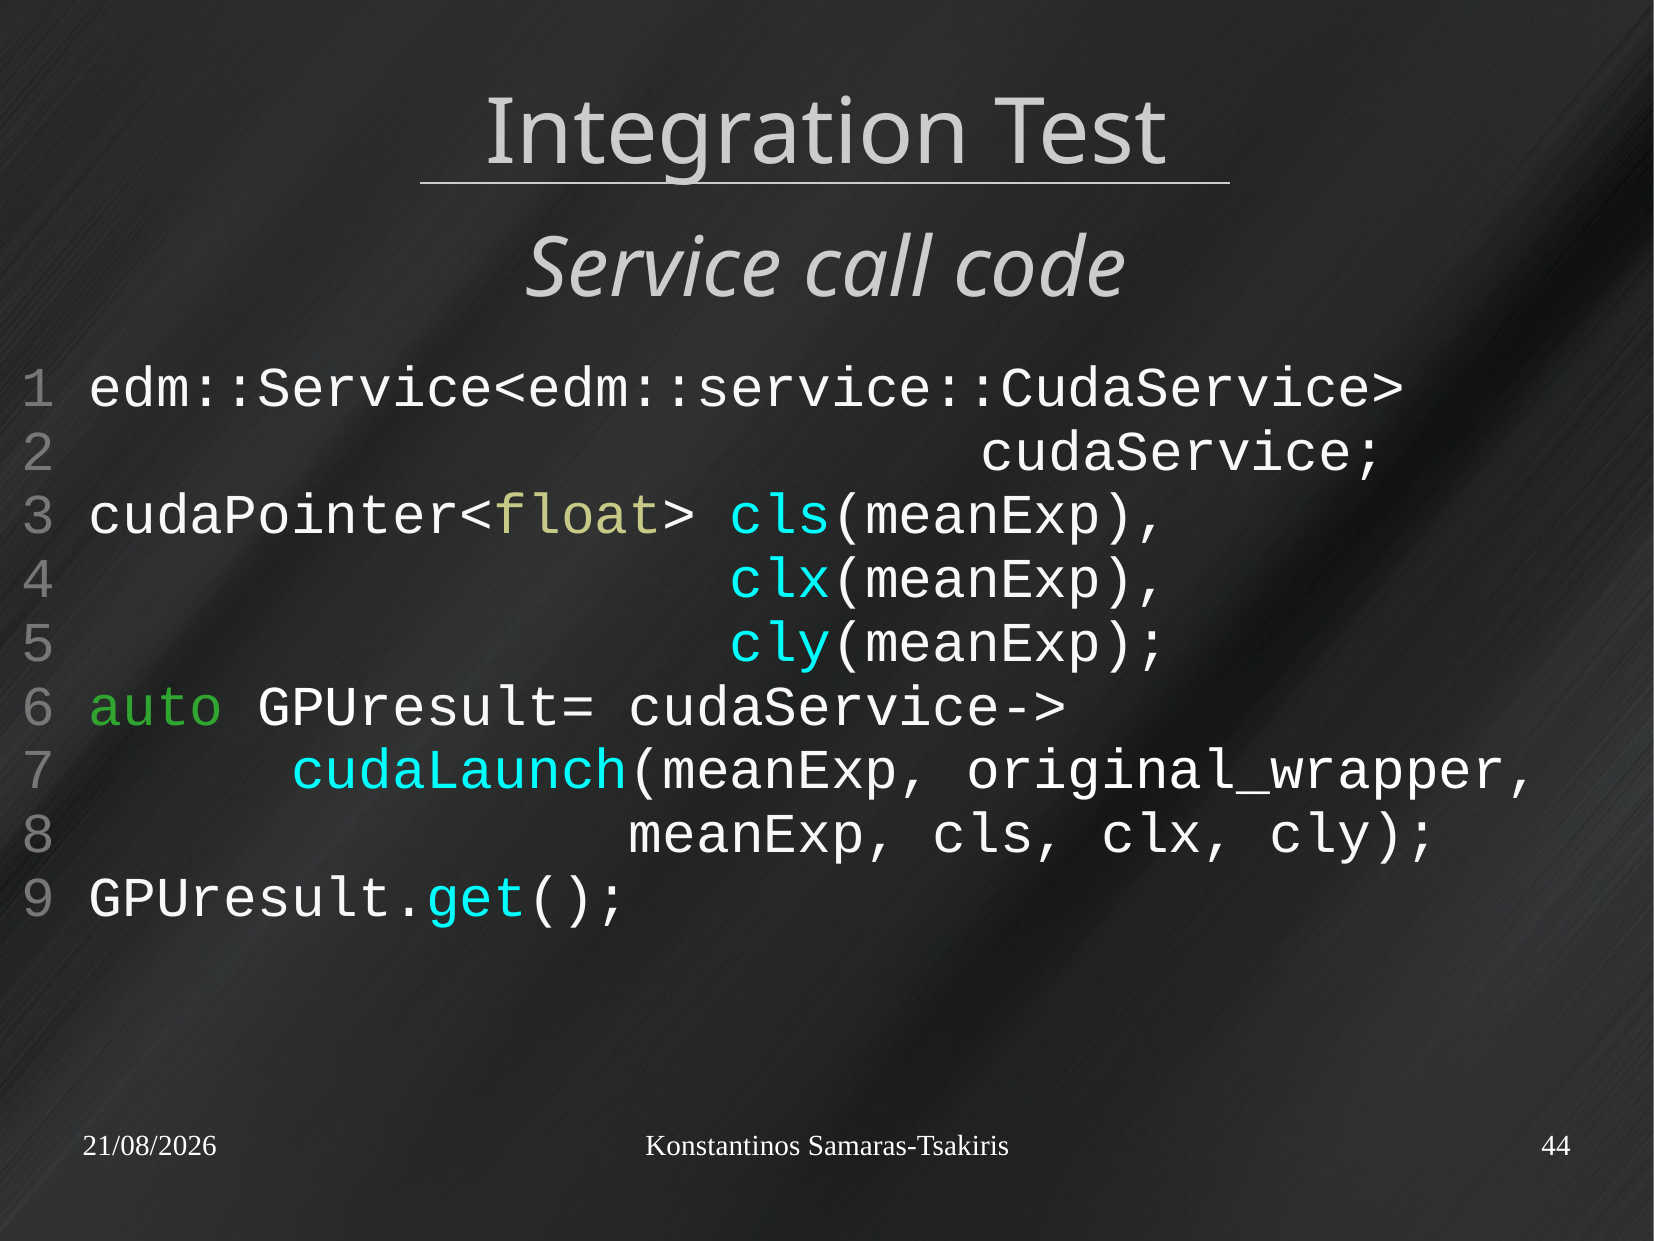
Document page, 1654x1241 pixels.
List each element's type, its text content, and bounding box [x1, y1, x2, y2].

picture [670, 1146, 677, 1154]
picture [124, 1146, 131, 1154]
title Integration Test Service call code [82, 53, 1571, 314]
picture [0, 0, 1654, 1241]
text_box 1 edm::Service<edm::service::CudaService> 2 cudaService; 3 cudaPointer<float> cls(meanExp), 4 clx(meanExp), 5 cly(meanExp); 6 auto GPUresult= cudaService-> 7 cudaLaunch(meanExp, original_wrapper, 8 meanExp, cls, clx, cly); 9 GPUresult.get(); [6, 352, 1654, 1146]
picture [965, 1146, 974, 1154]
picture [139, 1146, 146, 1154]
picture [206, 1146, 213, 1154]
picture [176, 1146, 183, 1154]
picture [778, 1146, 785, 1154]
